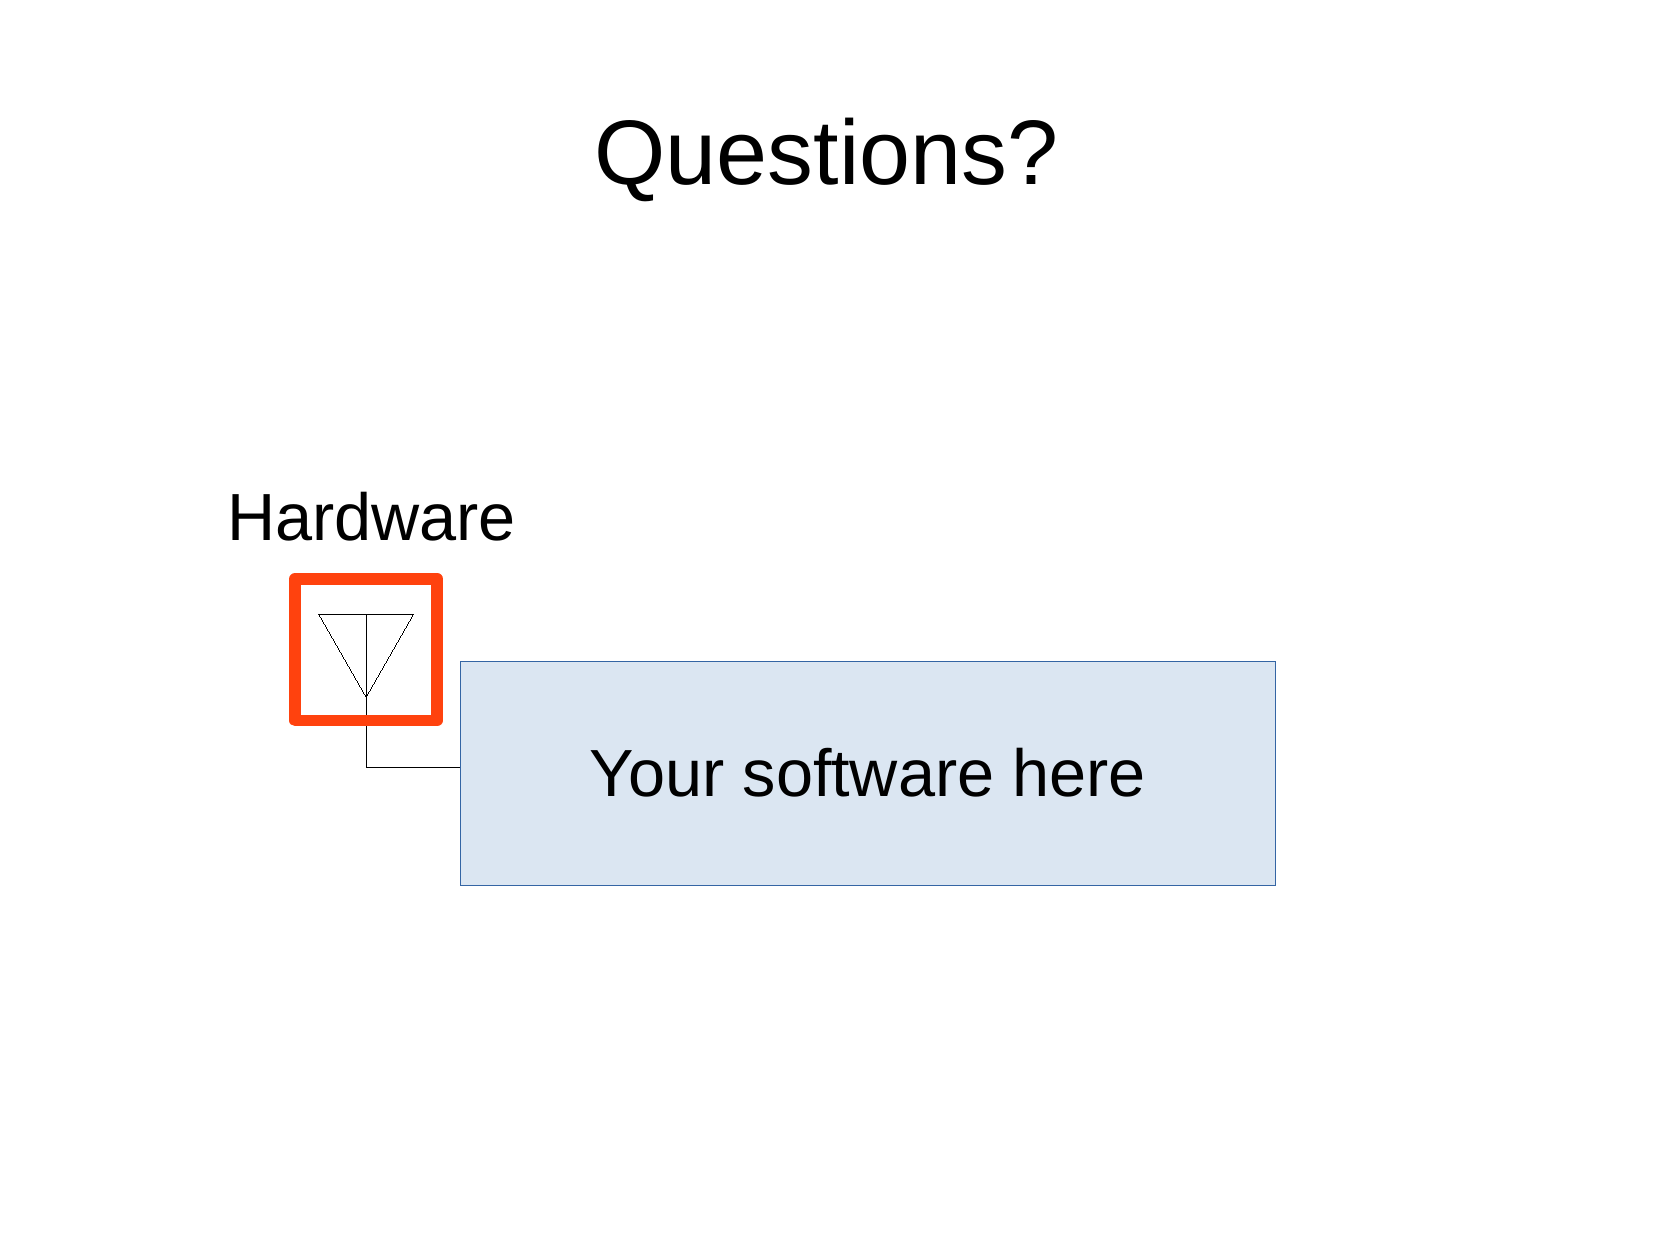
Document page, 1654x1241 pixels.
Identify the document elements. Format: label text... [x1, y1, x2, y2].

title Questions? [82, 49, 1571, 257]
text_box Hardware [212, 472, 603, 603]
text_box Your software here [460, 661, 1276, 886]
text_box [295, 603, 438, 721]
